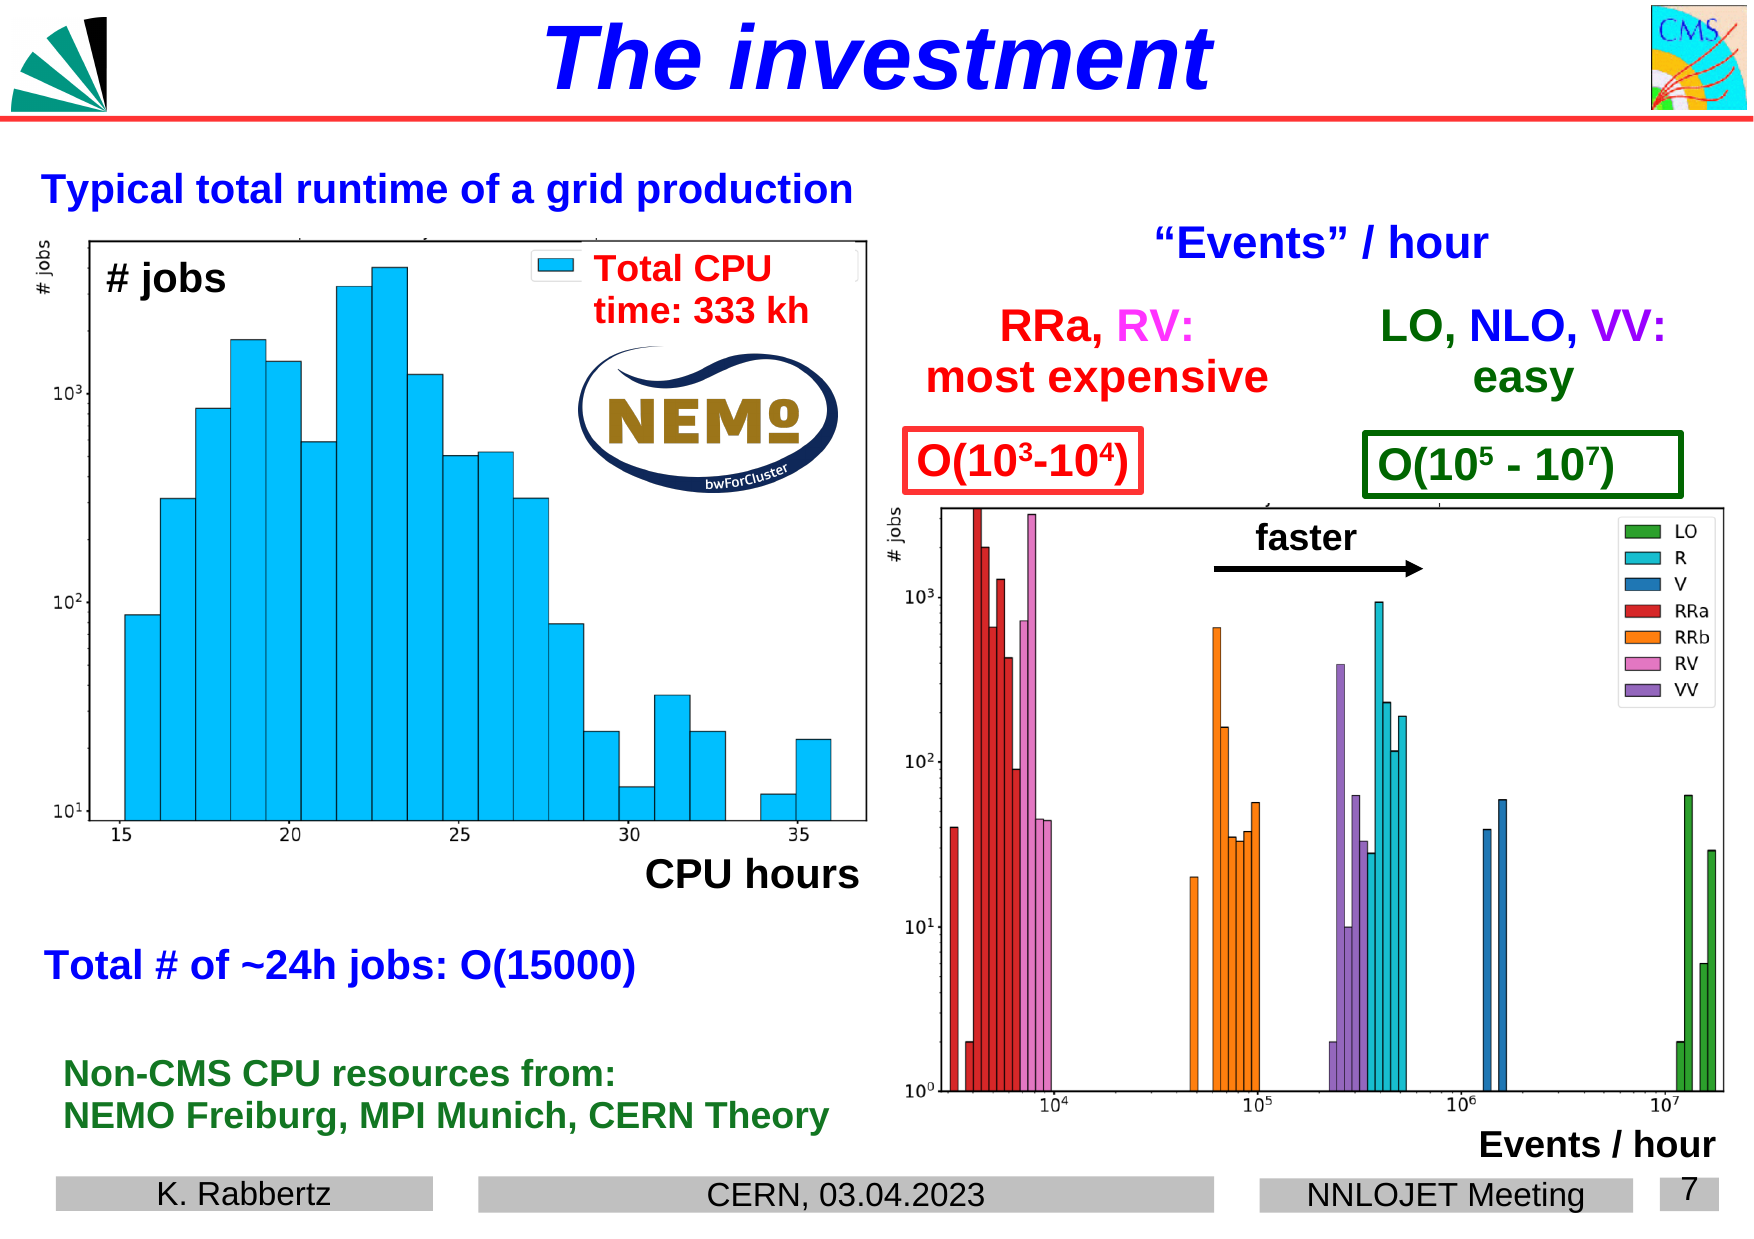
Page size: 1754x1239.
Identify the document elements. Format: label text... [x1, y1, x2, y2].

text_box # jobs [94, 248, 243, 317]
text_box faster [1243, 510, 1370, 565]
text_box RRa, RV: most expensive [913, 294, 1282, 409]
text_box O(105 - 107) [1365, 432, 1681, 497]
text_box O(103-104) [904, 428, 1142, 492]
text_box “Events” / hour [1141, 211, 1502, 275]
text_box Total CPU time: 333 kh [581, 241, 856, 338]
text_box CPU hours [633, 845, 875, 904]
title The investment [124, 0, 1630, 116]
text_box Total # of ~24h jobs: O(15000) [32, 936, 870, 995]
text_box Non-CMS CPU resources from: NEMO Freiburg, MPI Munich, CERN Theory [51, 1046, 843, 1143]
picture [1651, 5, 1747, 110]
picture [31, 238, 872, 869]
picture [11, 17, 107, 113]
text_box LO, NLO, VV: easy [1368, 294, 1680, 409]
picture [877, 503, 1731, 1141]
text_box Typical total runtime of a grid production [28, 160, 867, 219]
text_box Events / hour [1466, 1117, 1743, 1172]
